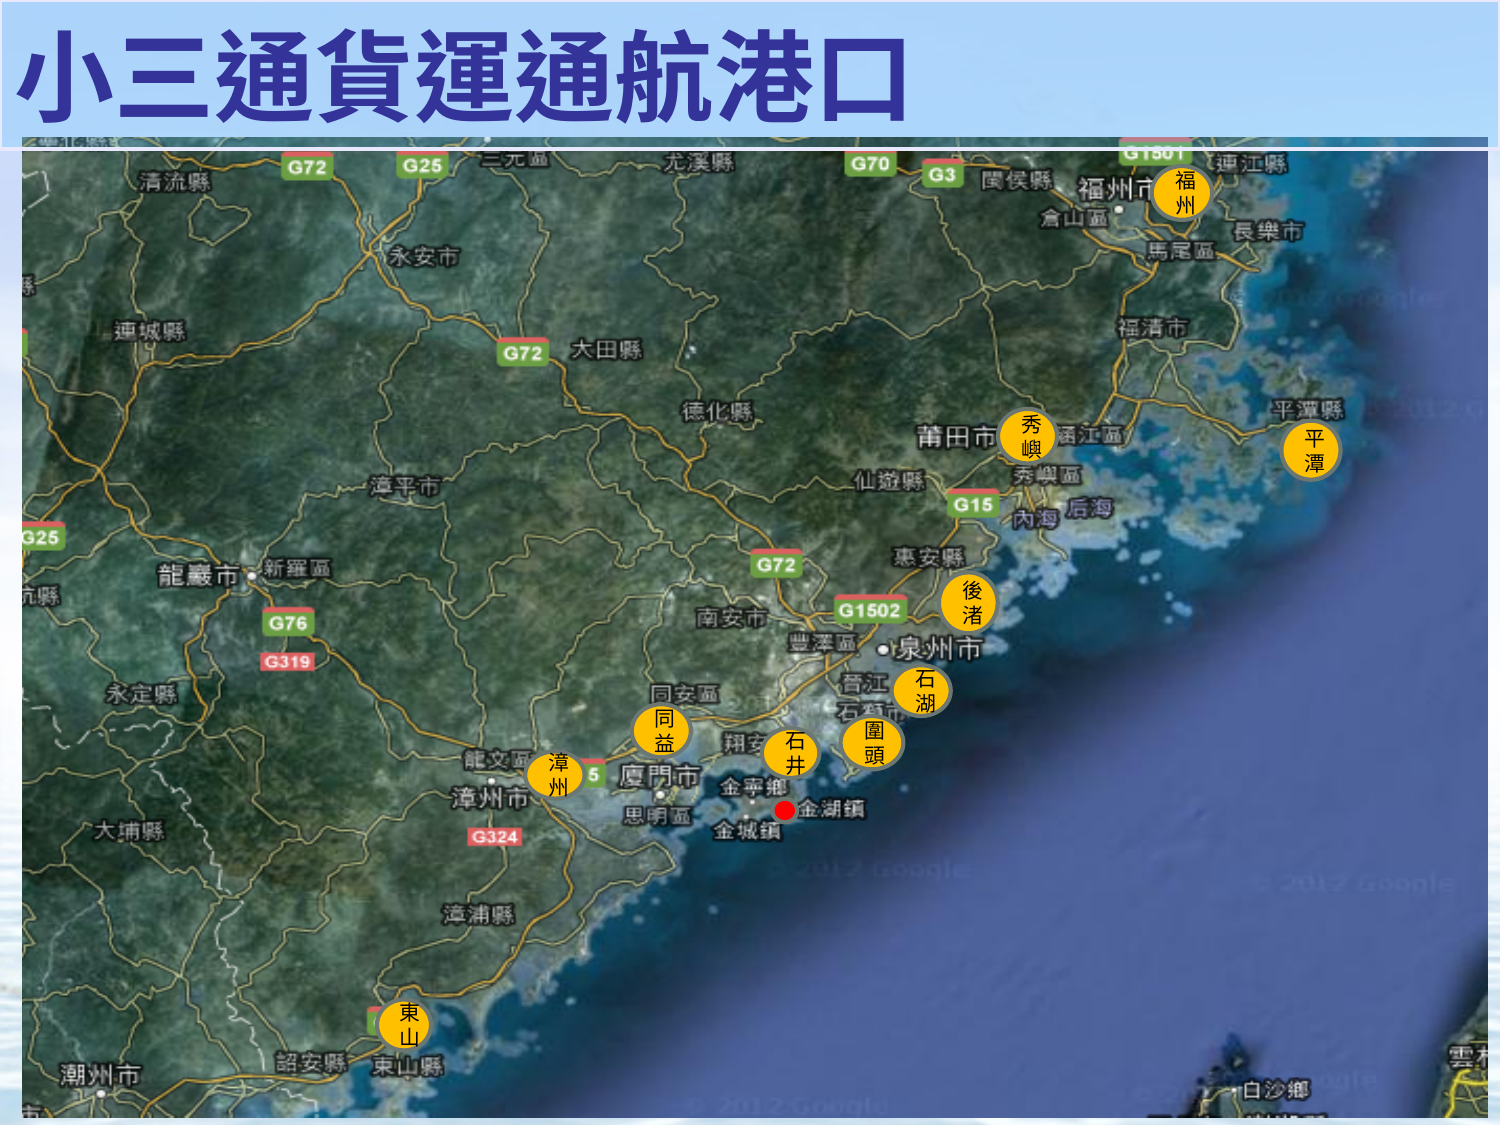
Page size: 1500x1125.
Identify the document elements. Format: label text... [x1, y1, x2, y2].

text_box 秀嶼 [997, 408, 1058, 464]
text_box 後渚 [938, 572, 998, 634]
text_box 東山 [376, 999, 432, 1051]
text_box 漳州 [525, 751, 585, 799]
text_box 圍頭 [840, 715, 904, 770]
text_box 小三通貨運通航港口 [0, 0, 1500, 149]
text_box 平潭 [1281, 420, 1341, 480]
text_box 同益 [631, 704, 691, 758]
text_box 石湖 [891, 665, 951, 716]
text_box 石井 [761, 727, 820, 778]
text_box 福州 [1151, 166, 1213, 220]
text_box [772, 798, 798, 823]
picture [0, 149, 1500, 1125]
